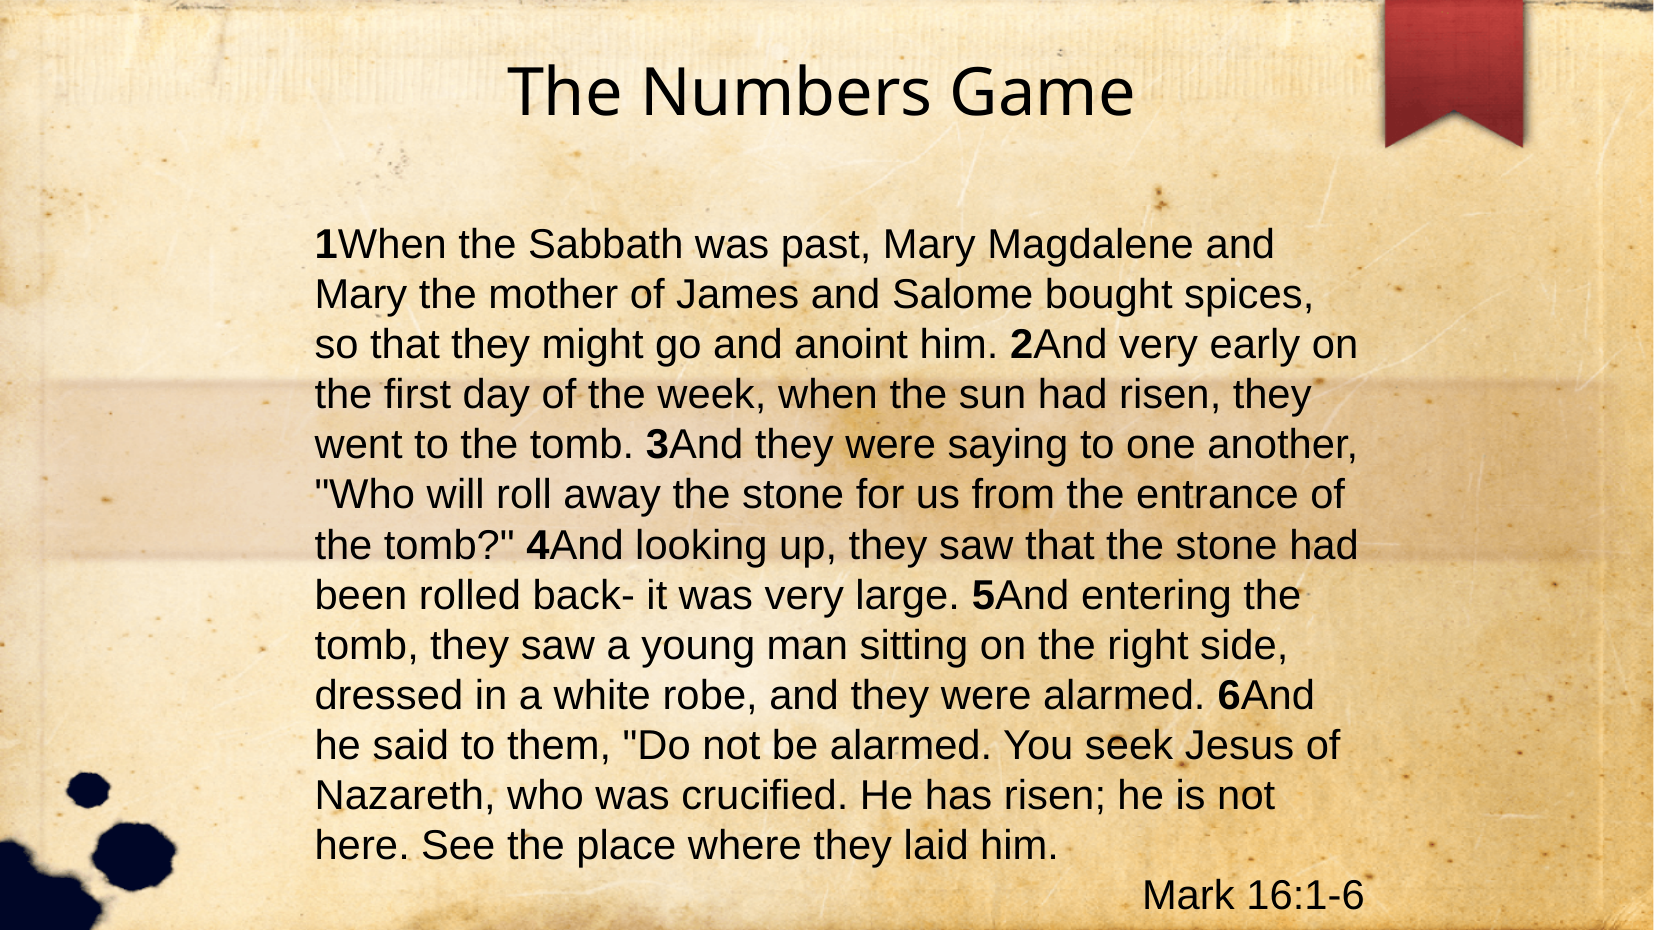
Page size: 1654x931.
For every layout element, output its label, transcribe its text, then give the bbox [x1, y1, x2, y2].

title The Numbers Game [289, 0, 1355, 194]
text_box 1When the Sabbath was past, Mary Magdalene and Mary the mother of James and Salome bought spices, so that they might go and anoint him. 2And very early on the first day of the week, when the sun had risen, they went to the tomb. 3And they were saying to one another, "Who will roll away the stone for us from the entrance of the tomb?" 4And looking up, they saw that the stone had been rolled back- it was very large. 5And entering the tomb, they saw a young man sitting on the right side, dressed in a white robe, and they were alarmed. 6And he said to them, "Do not be alarmed. You seek Jesus of Nazareth, who was crucified. He has risen; he is not here. See the place where they laid him. Mark 16:1-6 [299, 209, 1380, 900]
picture [0, 0, 1654, 930]
